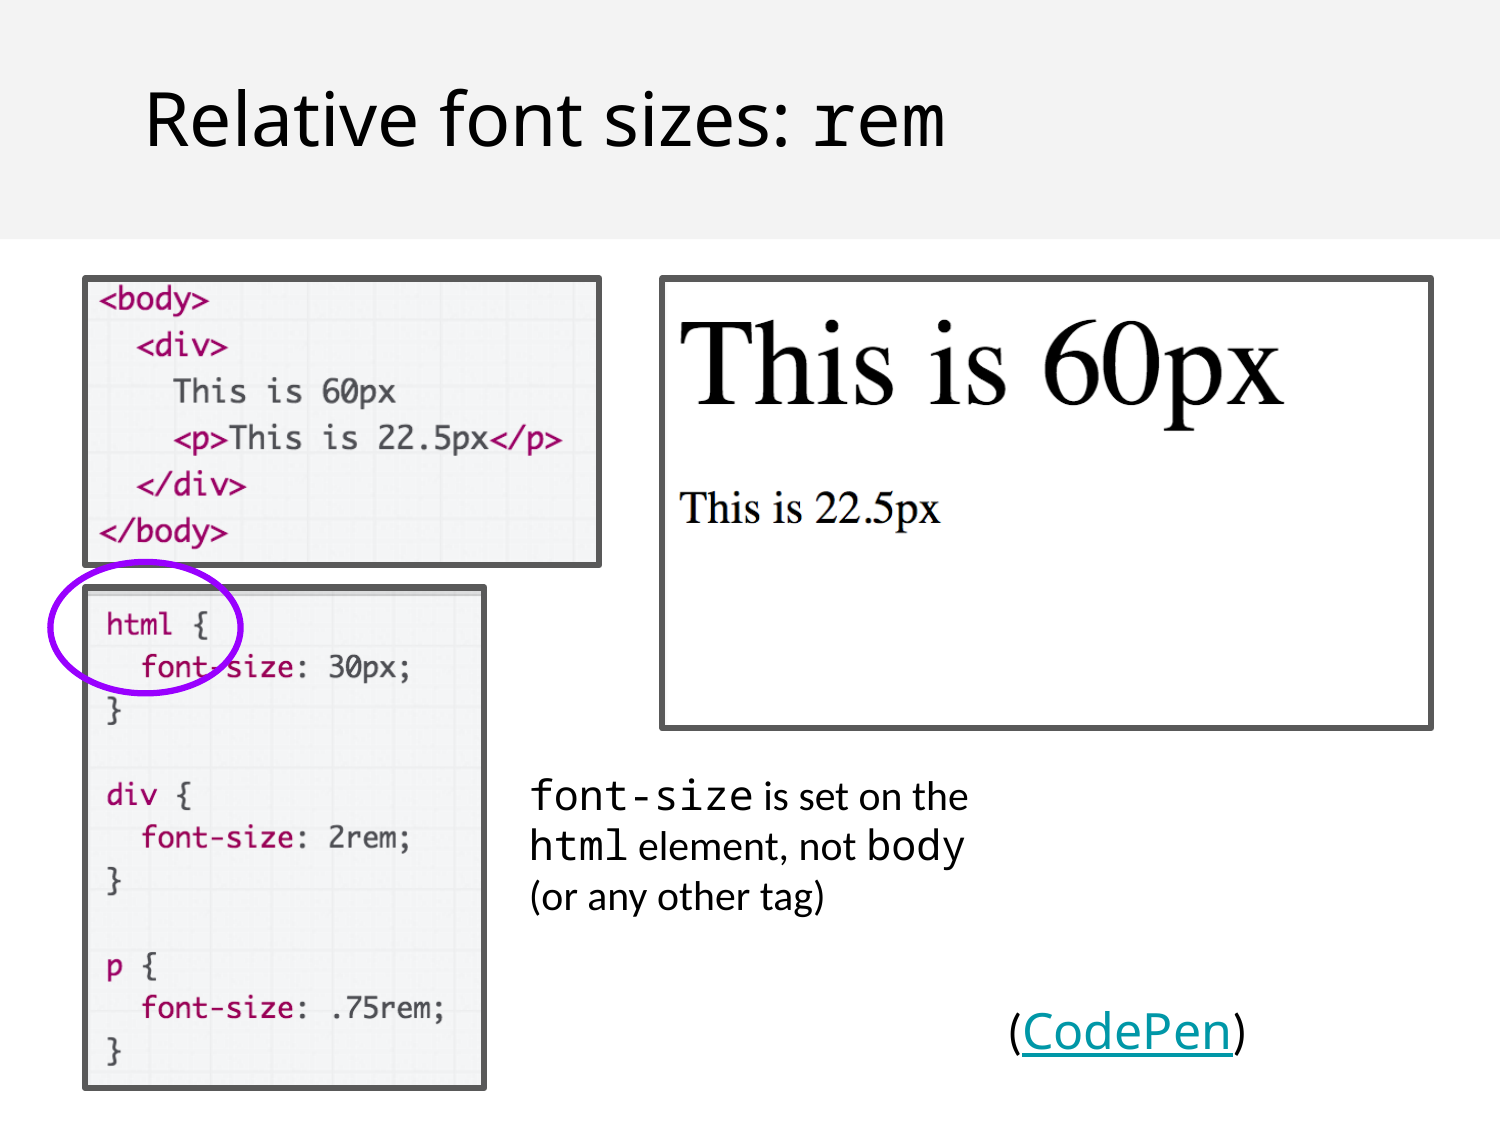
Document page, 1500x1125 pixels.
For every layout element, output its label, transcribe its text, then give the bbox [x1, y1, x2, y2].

text_box font-size is set on the html element, not body (or any other tag) [513, 753, 1031, 985]
picture [88, 590, 482, 1085]
text_box (CodePen) [992, 942, 1473, 1125]
picture [88, 590, 237, 690]
picture [88, 281, 597, 562]
title Relative font sizes: rem [128, 56, 1372, 183]
picture [665, 281, 1428, 726]
